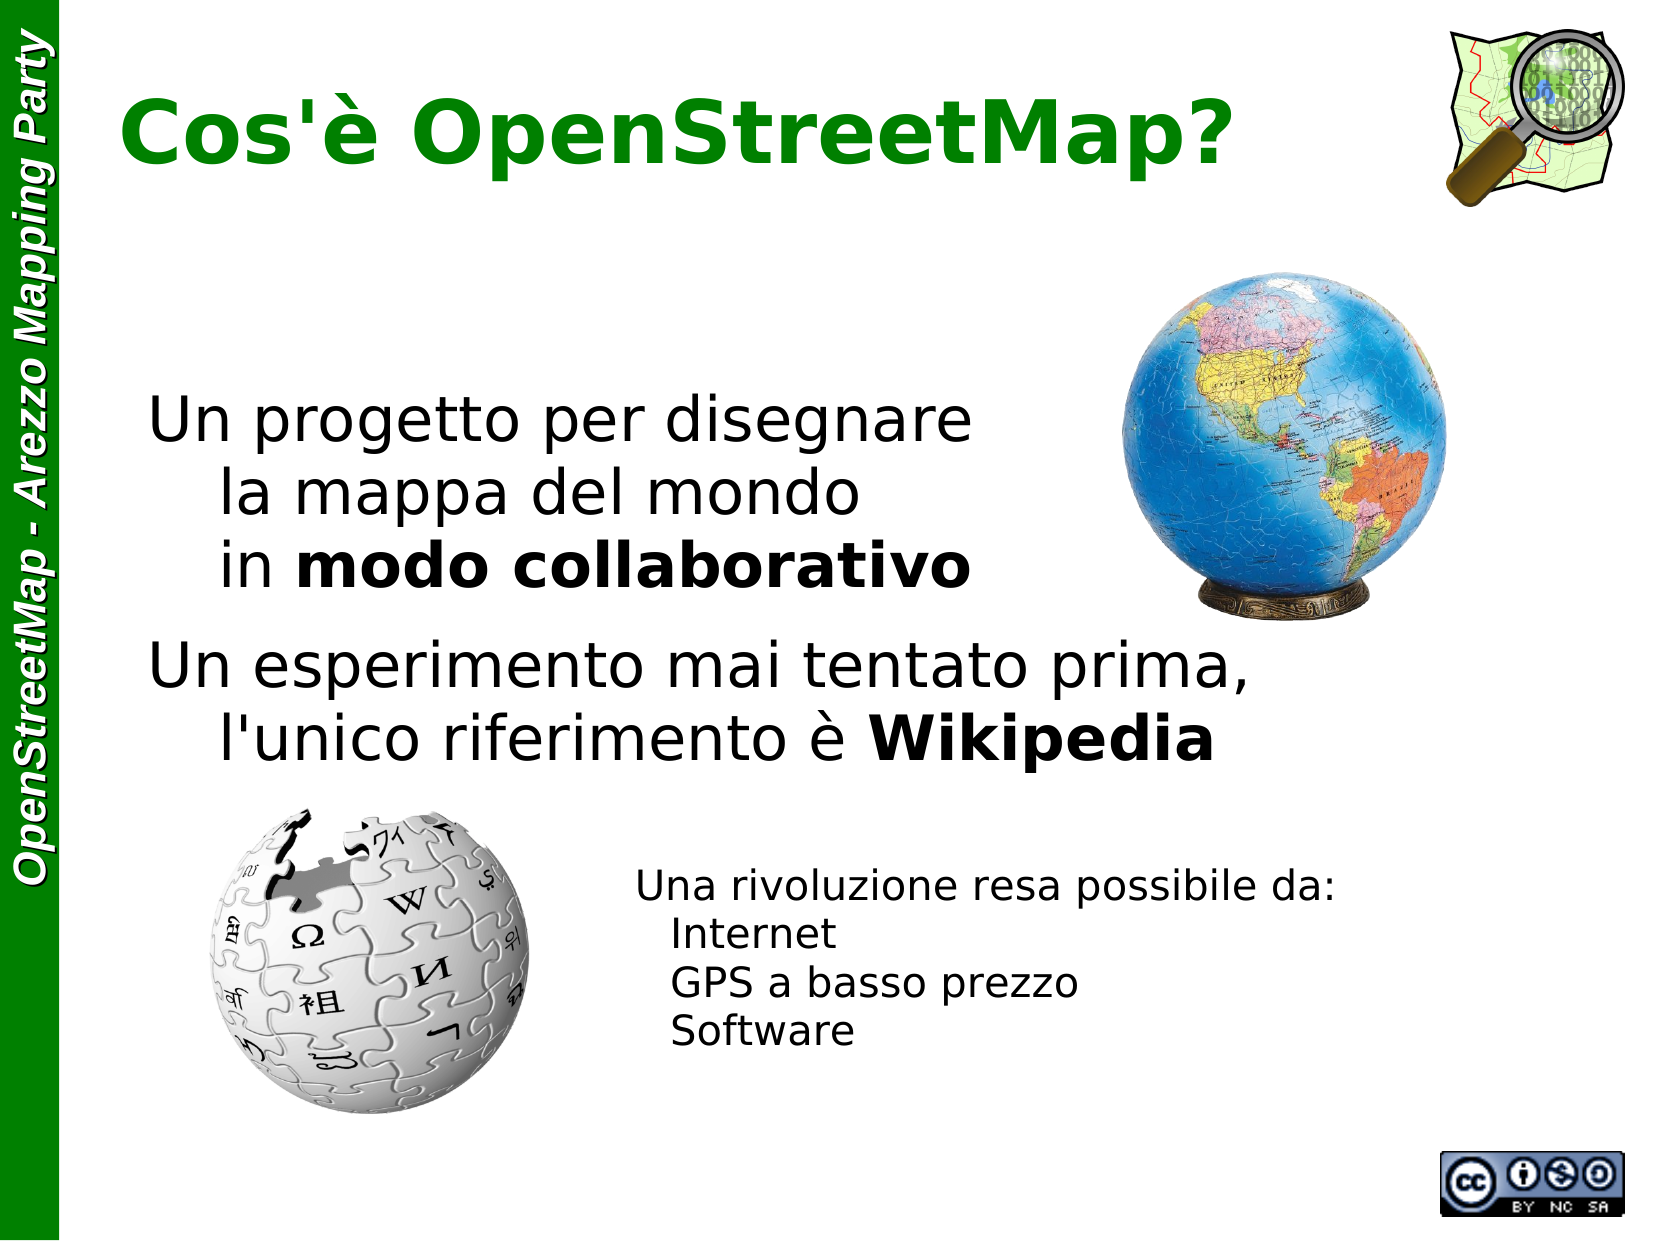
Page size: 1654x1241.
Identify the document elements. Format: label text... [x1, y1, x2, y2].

title Cos'è OpenStreetMap? [118, 29, 1270, 237]
picture [206, 797, 532, 1123]
list Un progetto per disegnare la mappa del mondo in modo collaborativo Un esperimento mai tentato prima, l'unico riferimento è Wikipedia [147, 383, 1571, 798]
text_box Una rivoluzione resa possibile da: Internet GPS a basso prezzo Software [620, 854, 1418, 1063]
picture [1446, 29, 1625, 207]
picture [1440, 1151, 1625, 1217]
picture [1122, 272, 1447, 621]
